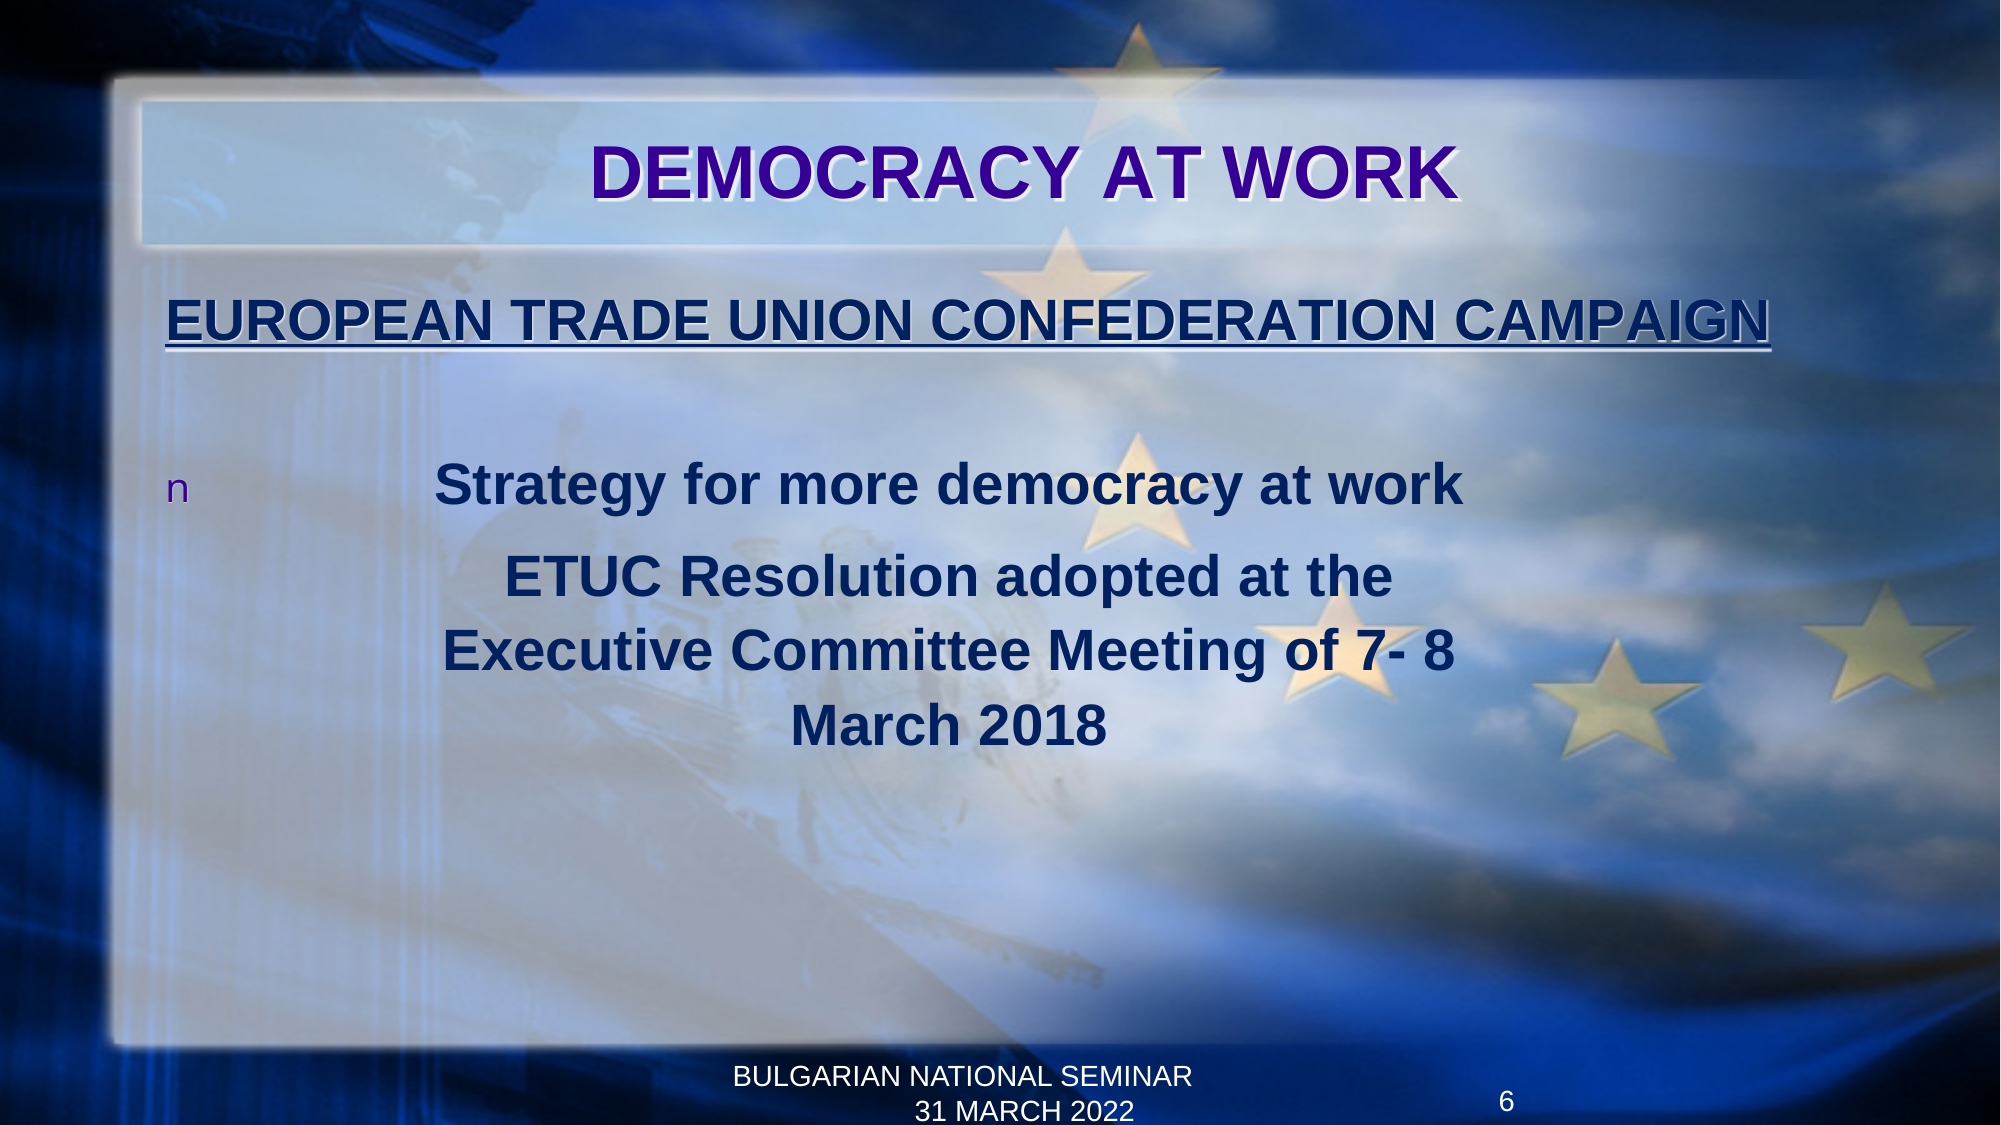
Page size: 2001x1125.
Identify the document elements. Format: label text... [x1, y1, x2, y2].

text_box BULGARIAN NATIONAL SEMINAR 31 MARCH 2022 [708, 1050, 1342, 1125]
list EUROPEAN TRADE UNION CONFEDERATION CAMPAIGN [150, 275, 1900, 1026]
text_box Strategy for more democracy at work ETUC Resolution adopted at the Executive Committee Meeting of 7- 8 March 2018 [416, 357, 1484, 768]
text_box [1483, 1050, 1901, 1125]
title DEMOCRACY AT WORK [150, 87, 1900, 251]
